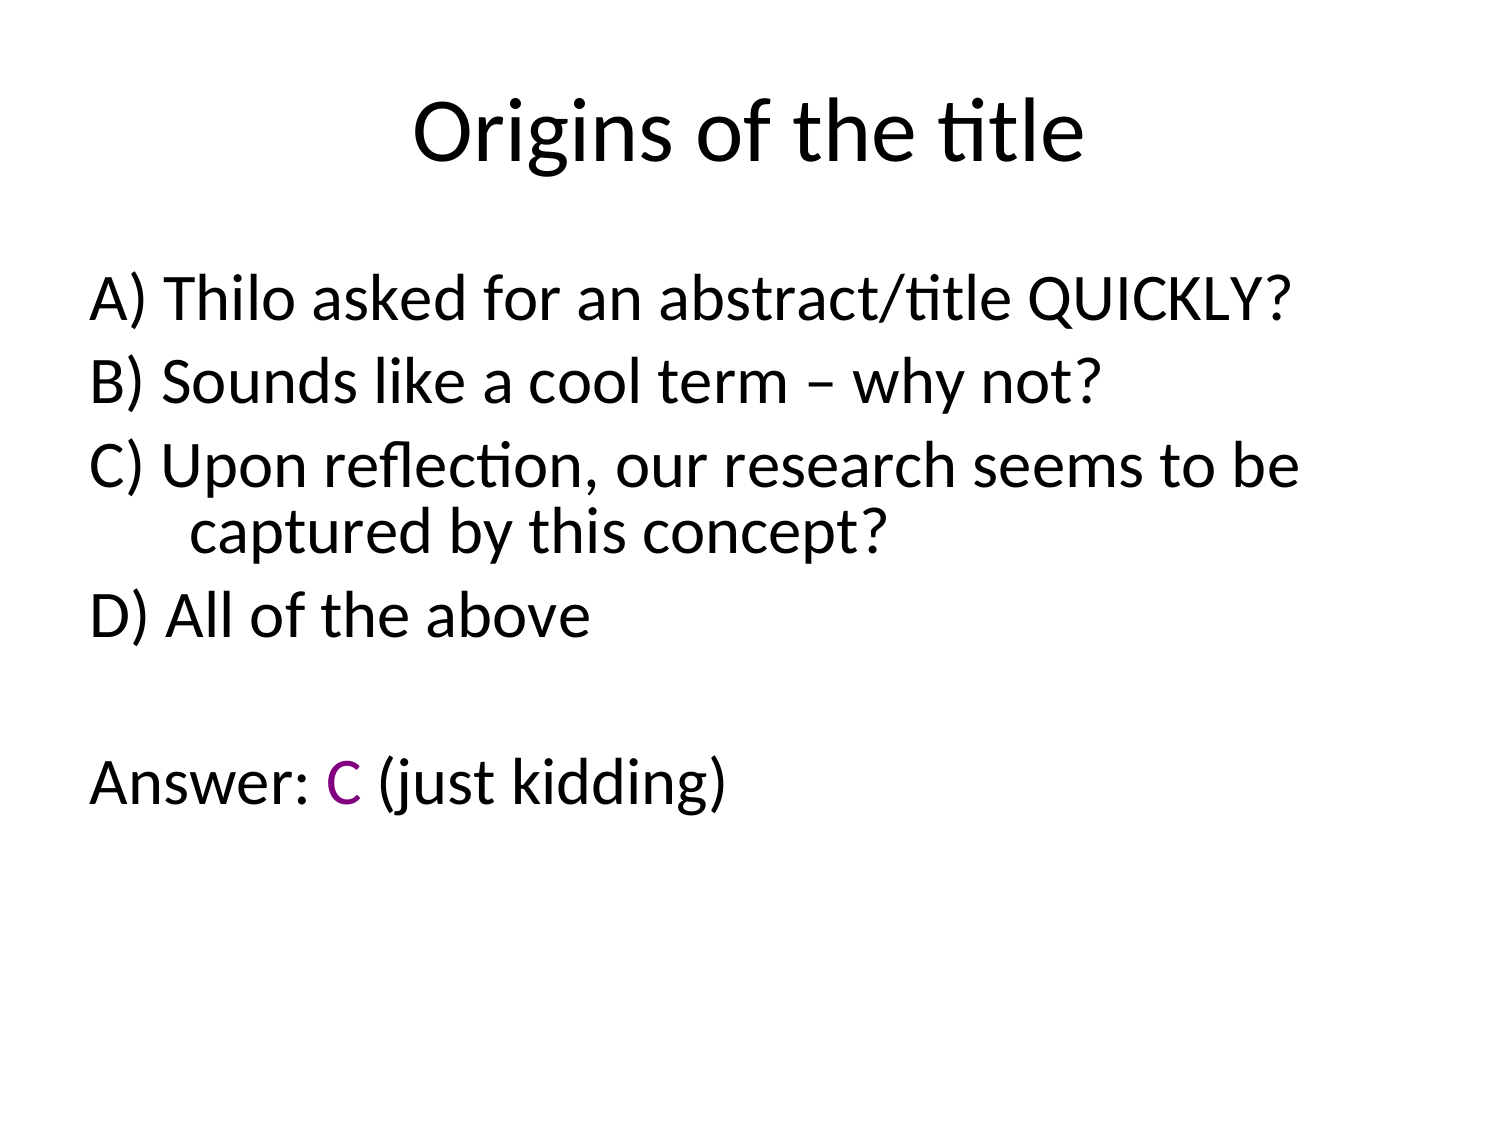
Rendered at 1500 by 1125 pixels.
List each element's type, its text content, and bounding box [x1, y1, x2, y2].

list A) Thilo asked for an abstract/title QUICKLY? B) Sounds like a cool term – why not? C) Upon reflection, our research seems to be captured by this concept? D) All of the above Answer: C (just kidding) [74, 262, 1475, 1006]
title Origins of the title [75, 45, 1426, 233]
